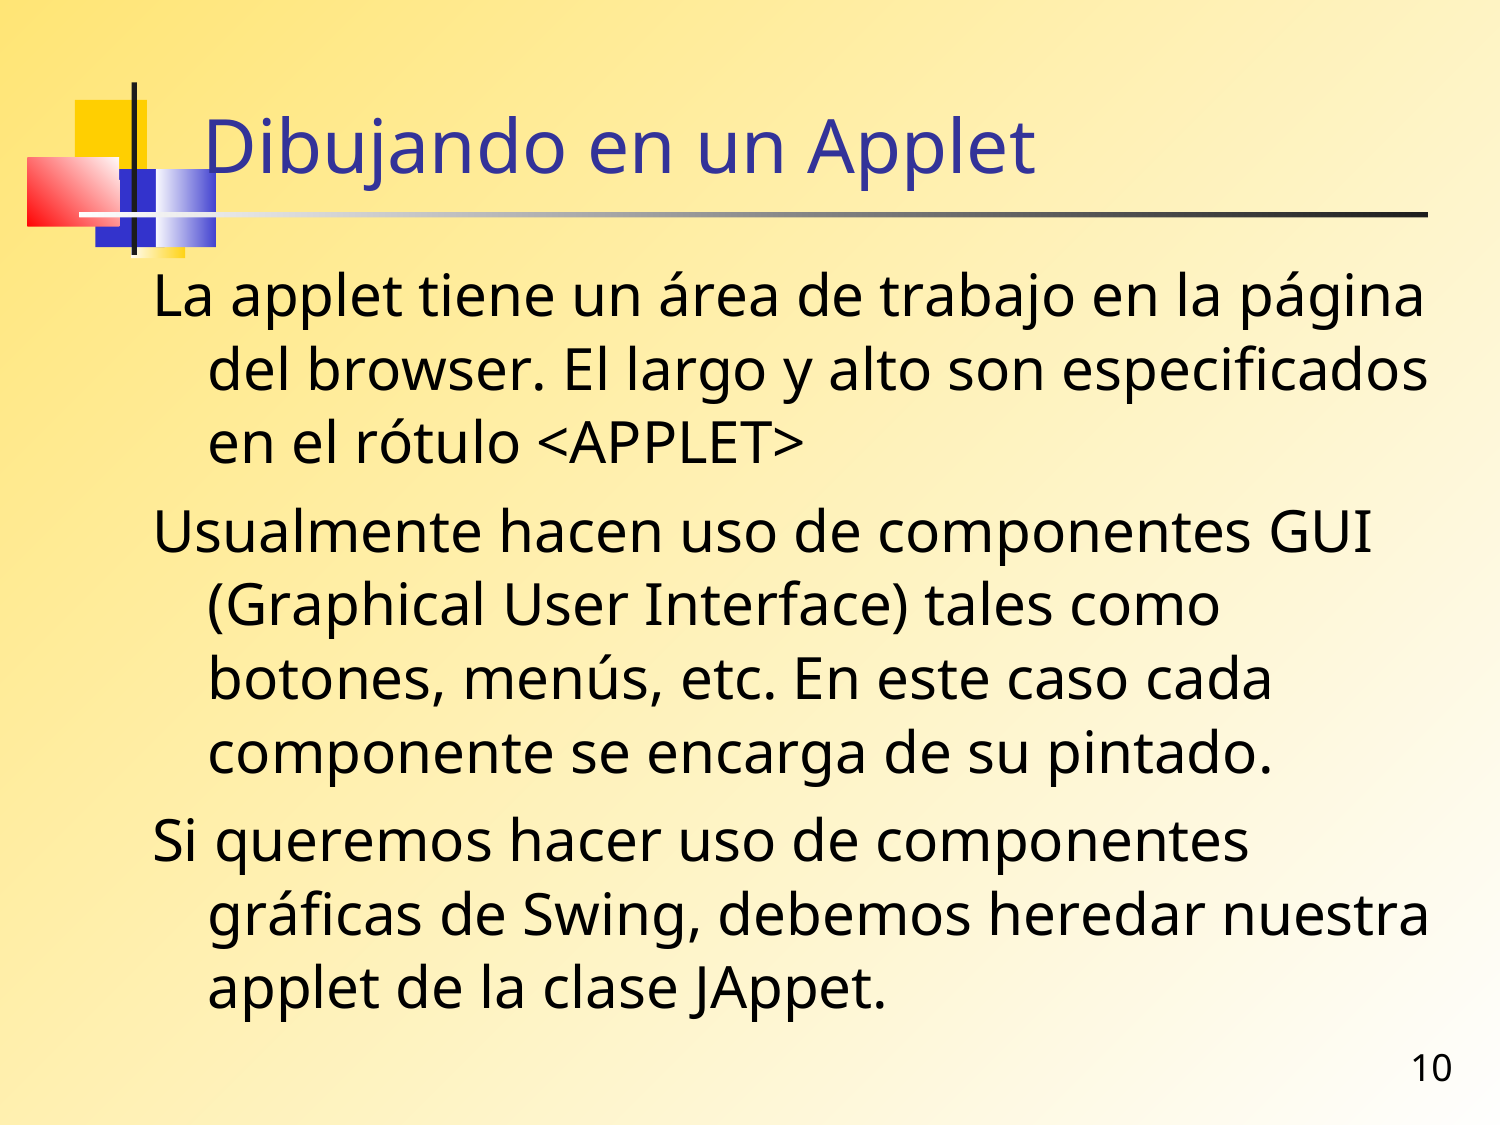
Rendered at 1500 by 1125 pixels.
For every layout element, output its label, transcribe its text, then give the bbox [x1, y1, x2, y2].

list La applet tiene un área de trabajo en la página del browser. El largo y alto son especificados en el rótulo <APPLET> Usualmente hacen uso de componentes GUI (Graphical User Interface) tales como botones, menús, etc. En este caso cada componente se encarga de su pintado. Si queremos hacer uso de componentes gráficas de Swing, debemos heredar nuestra applet de la clase JAppet. [137, 249, 1463, 1025]
title Dibujando en un Applet [187, 37, 1466, 201]
